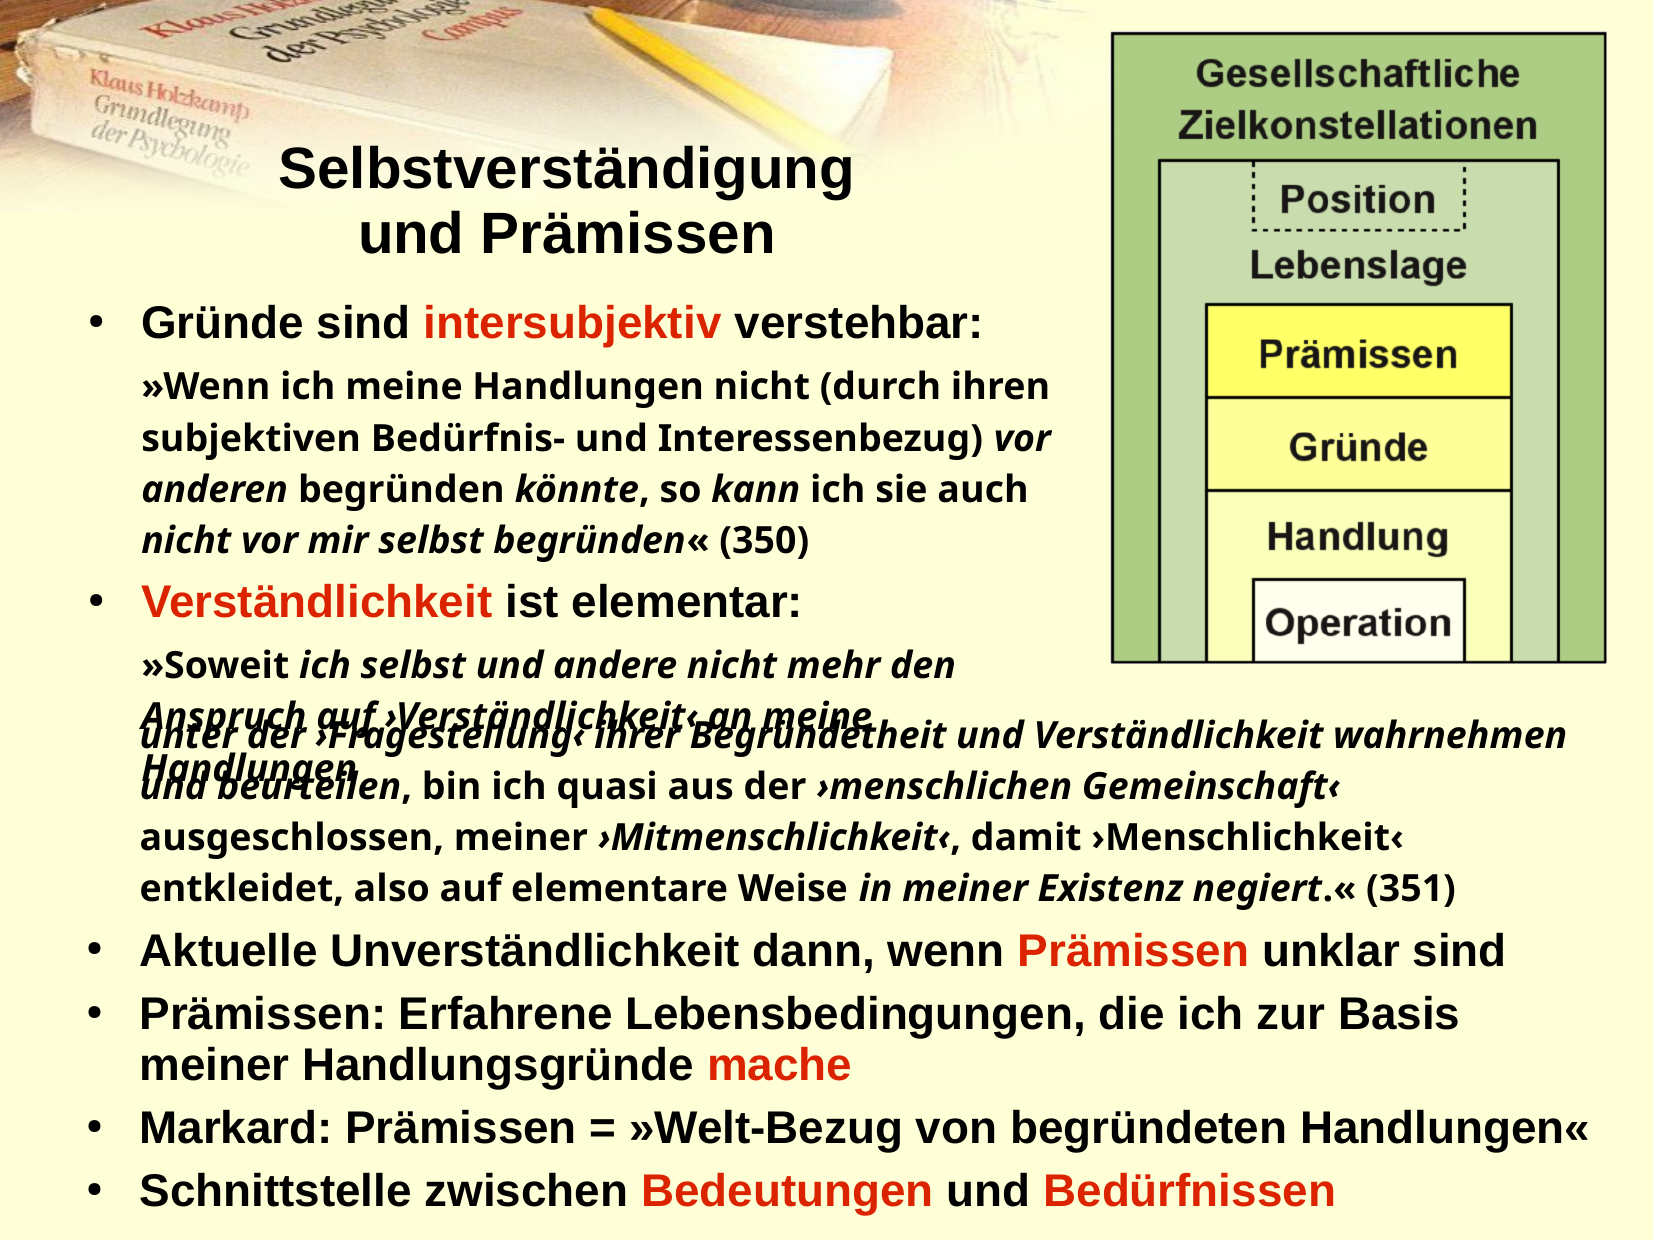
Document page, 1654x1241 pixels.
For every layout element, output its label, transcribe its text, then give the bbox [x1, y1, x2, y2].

list unter der ›Fragestellung‹ ihrer Begründetheit und Verständlichkeit wahrnehmen und beurteilen, bin ich quasi aus der ›menschlichen Gemeinschaft‹ ausgeschlossen, meiner ›Mitmenschlichkeit‹, damit ›Menschlichkeit‹ entkleidet, also auf elementare Weise in meiner Existenz negiert.« (351) Aktuelle Unverständlichkeit dann, wenn Prämissen unklar sind Prämissen: Erfahrene Lebensbedingungen, die ich zur Basis meiner Handlungsgründe mache Markard: Prämissen = »Welt-Bezug von begründeten Handlungen« Schnittstelle zwischen Bedeutungen und Bedürfnissen [68, 708, 1595, 1170]
list Gründe sind intersubjektiv verstehbar: »Wenn ich meine Handlungen nicht (durch ihren subjektiven Bedürfnis- und Interessenbezug) vor anderen begründen könnte, so kann ich sie auch nicht vor mir selbst begründen« (350) Verständlichkeit ist elementar: »Soweit ich selbst und andere nicht mehr den Anspruch auf ›Verständlichkeit‹ an meine Handlungen [70, 296, 1075, 708]
title Selbstverständigung und Prämissen [82, 124, 1052, 278]
picture [0, 0, 1607, 664]
